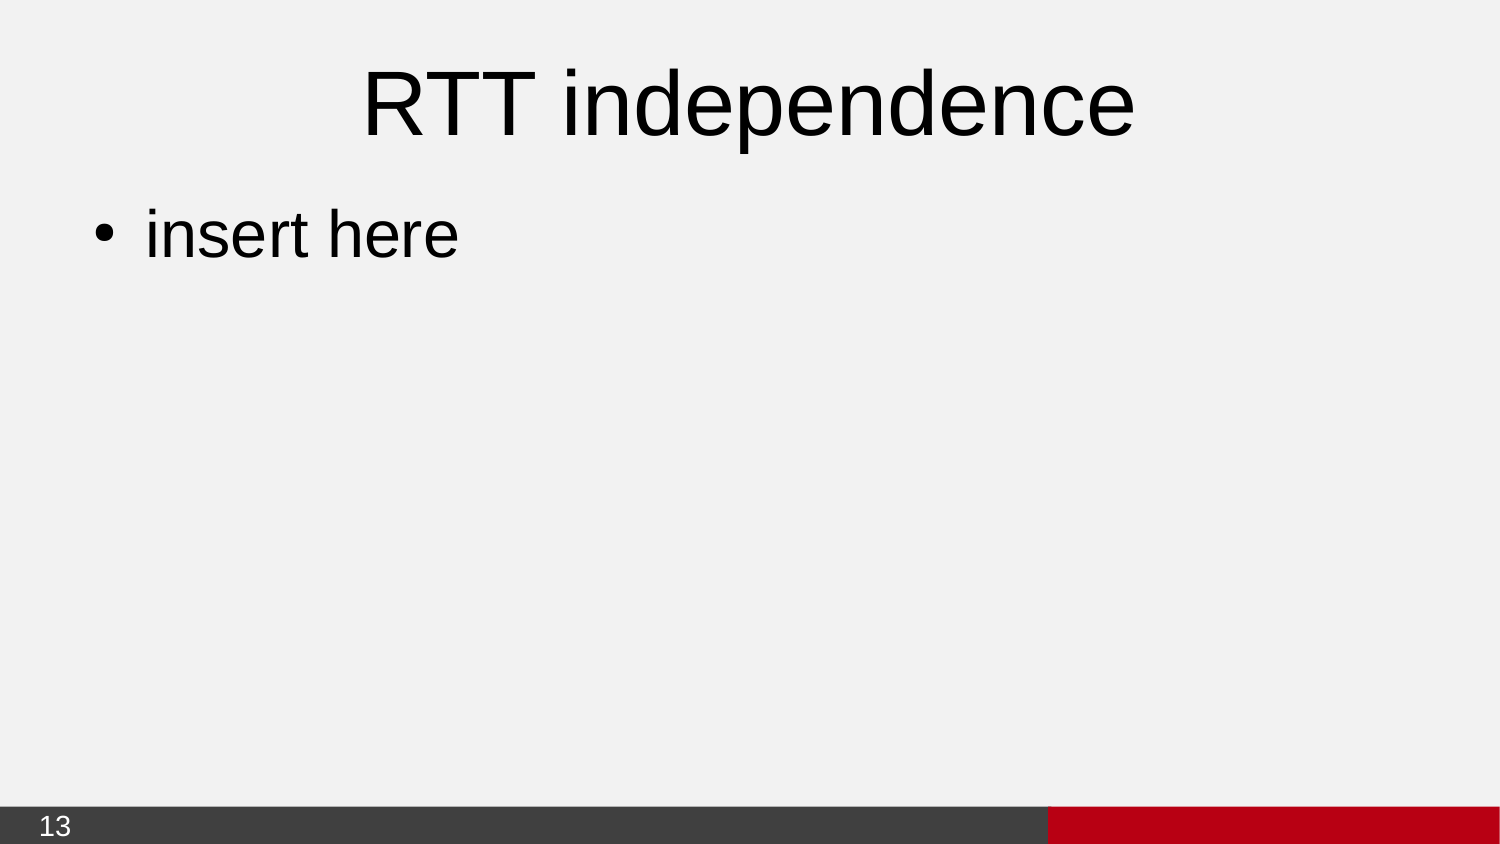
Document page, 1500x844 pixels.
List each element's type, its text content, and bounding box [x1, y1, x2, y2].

list insert here [75, 197, 1425, 687]
title RTT independence [75, 33, 1425, 175]
